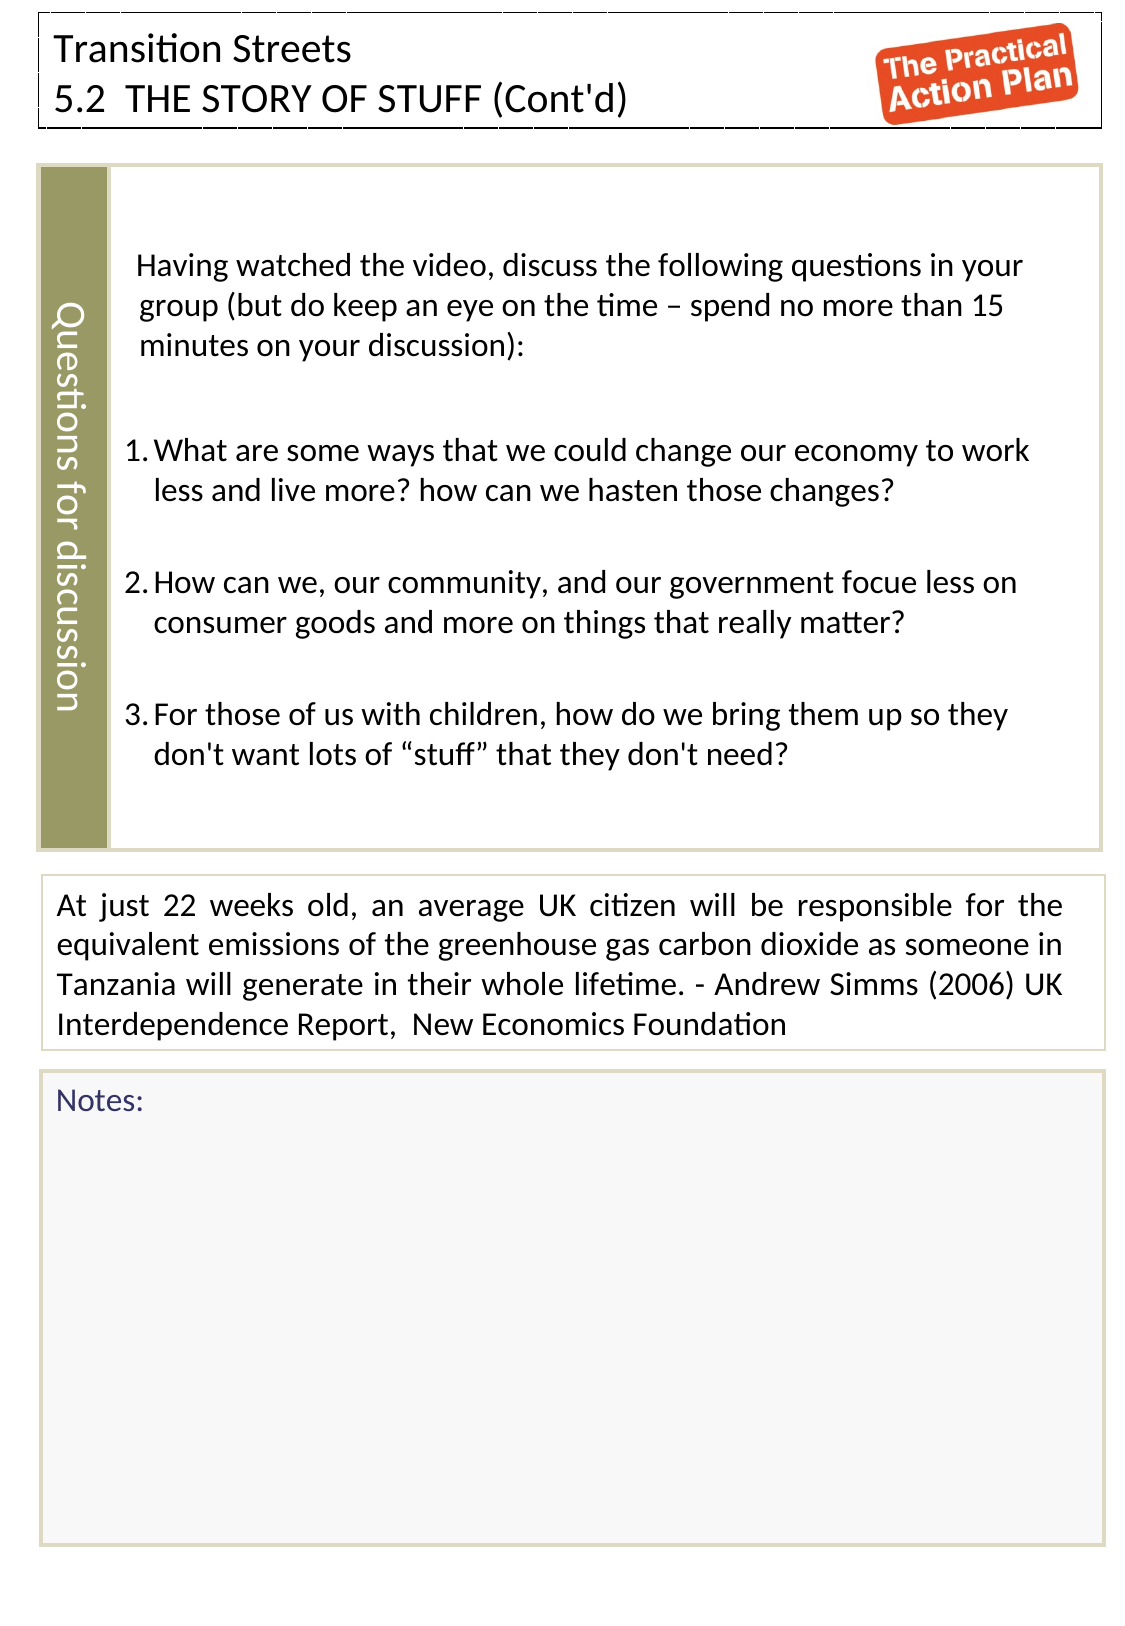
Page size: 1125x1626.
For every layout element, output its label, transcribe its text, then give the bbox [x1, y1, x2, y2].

text_box Transition Streets 5.2 THE STORY OF STUFF (Cont'd) [38, 12, 1102, 129]
text_box Questions for discussion [38, 165, 109, 851]
text_box Having watched the video, discuss the following questions in your group (but do keep an eye on the time – spend no more than 15 minutes on your discussion): What are some ways that we could change our economy to work less and live more? how can we hasten those changes? How can we, our community, and our government focue less on consumer goods and more on things that really matter? For those of us with children, how do we bring them up so they don't want lots of “stuff” that they don't need? [109, 165, 1102, 851]
text_box At just 22 weeks old, an average UK citizen will be responsible for the equivalent emissions of the greenhouse gas carbon dioxide as someone in Tanzania will generate in their whole lifetime. - Andrew Simms (2006) UK Interdependence Report, New Economics Foundation [41, 874, 1105, 1051]
text_box Notes: [41, 1070, 1105, 1546]
